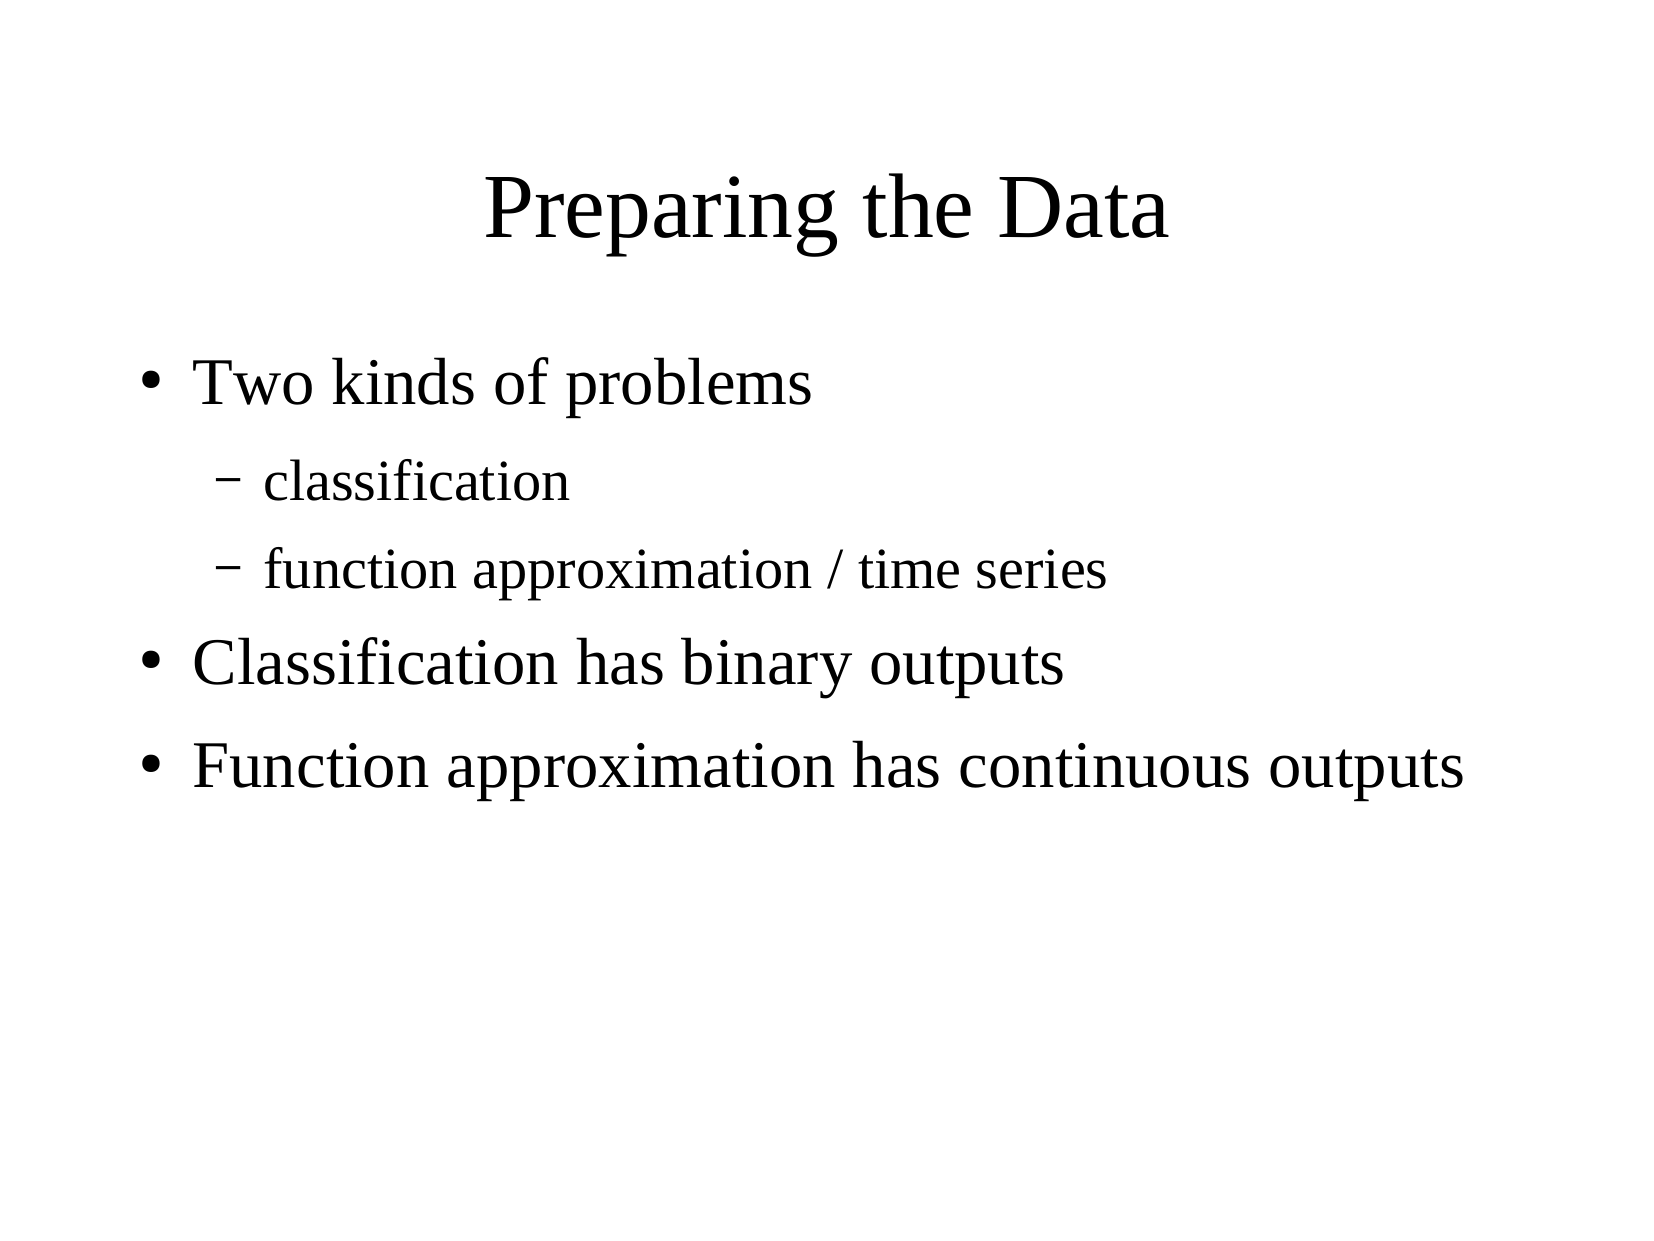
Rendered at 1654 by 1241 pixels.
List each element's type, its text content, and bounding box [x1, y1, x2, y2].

list Two kinds of problems classification function approximation / time series Classification has binary outputs Function approximation has continuous outputs [121, 344, 1534, 1127]
title Preparing the Data [121, 102, 1534, 311]
